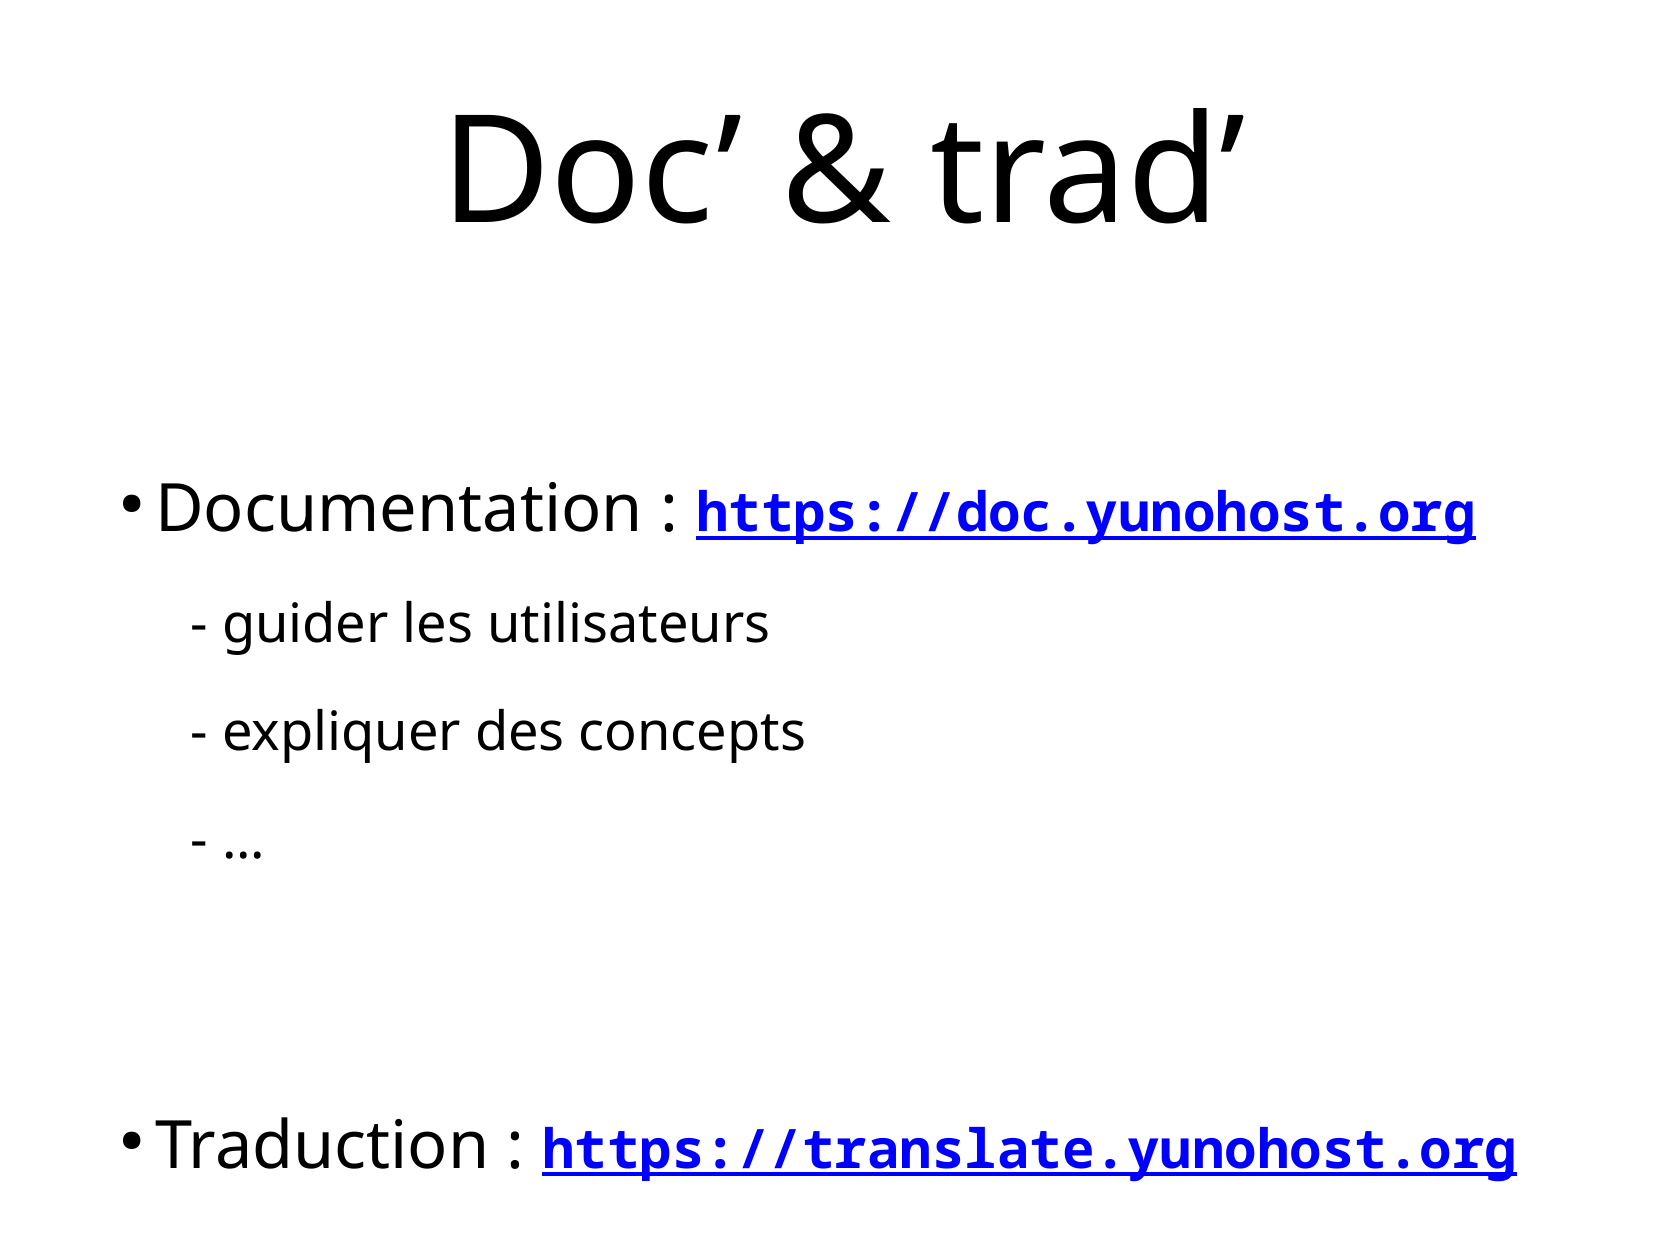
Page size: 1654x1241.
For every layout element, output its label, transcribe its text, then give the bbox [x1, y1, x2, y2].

title Doc’ & trad’ [82, 61, 1606, 269]
text_box Documentation : https://doc.yunohost.org - guider les utilisateurs - expliquer des concepts - ... Traduction : https://translate.yunohost.org [105, 452, 1561, 1241]
